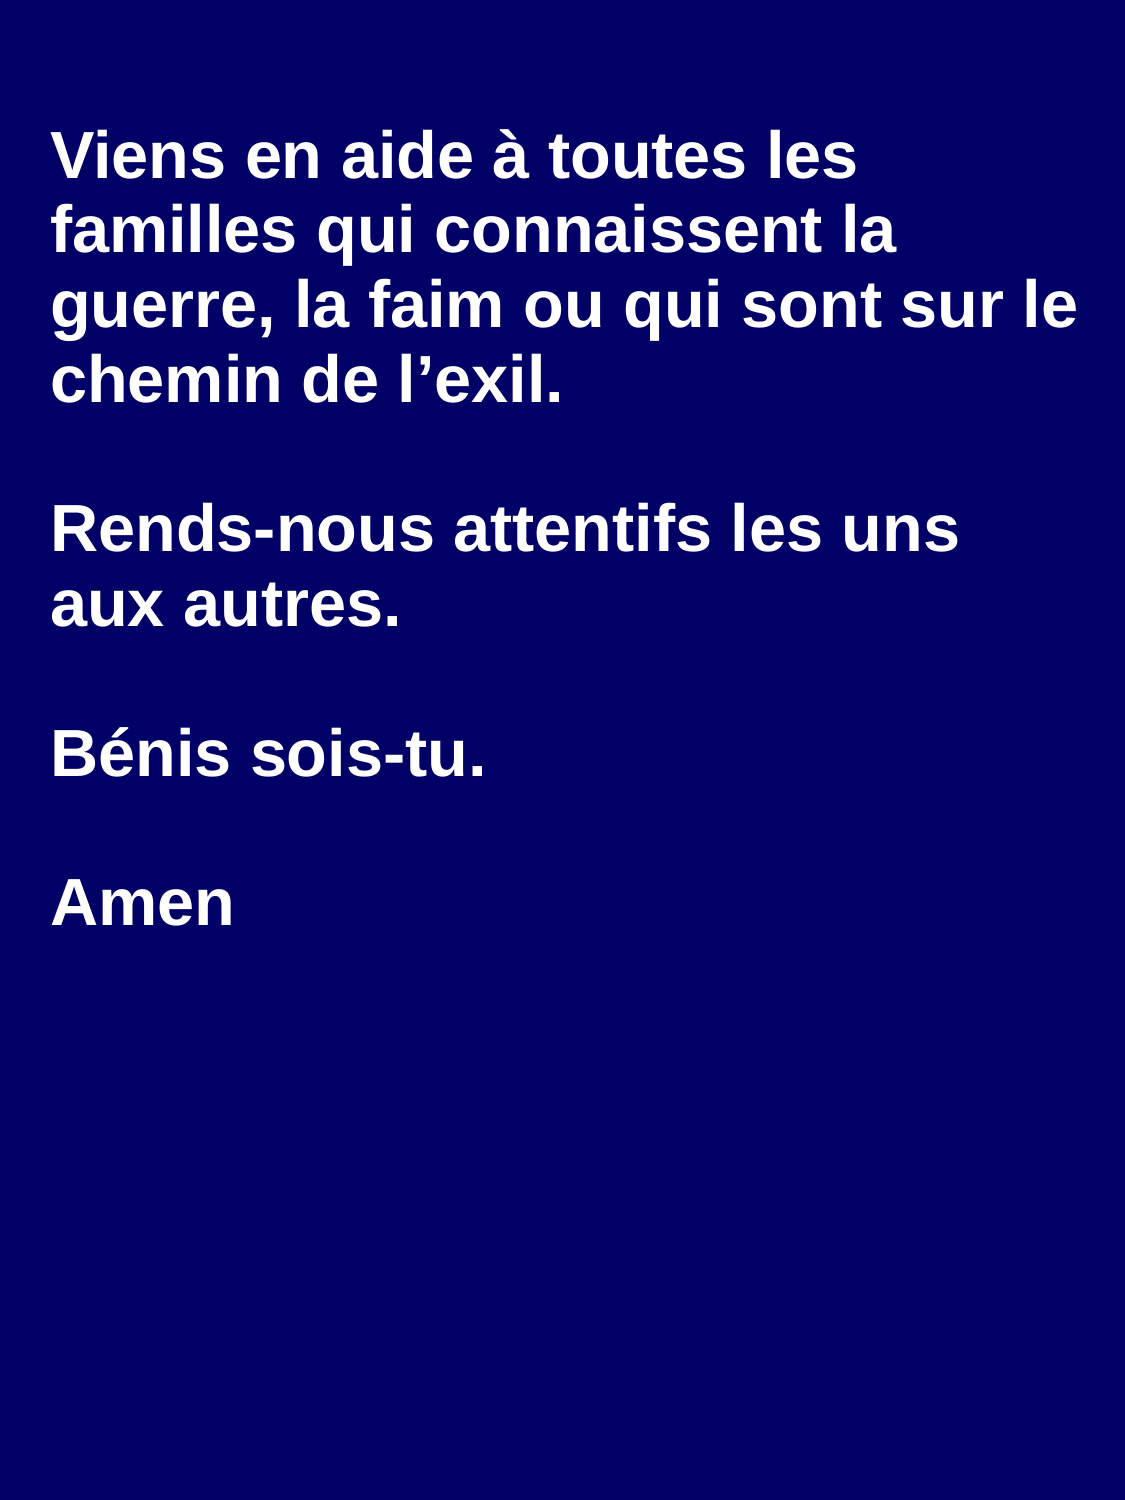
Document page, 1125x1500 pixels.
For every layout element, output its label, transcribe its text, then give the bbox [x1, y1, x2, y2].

text_box Viens en aide à toutes les familles qui connaissent la guerre, la faim ou qui sont sur le chemin de l’exil. Rends-nous attentifs les uns aux autres. Bénis sois-tu. Amen [35, 35, 1099, 1500]
